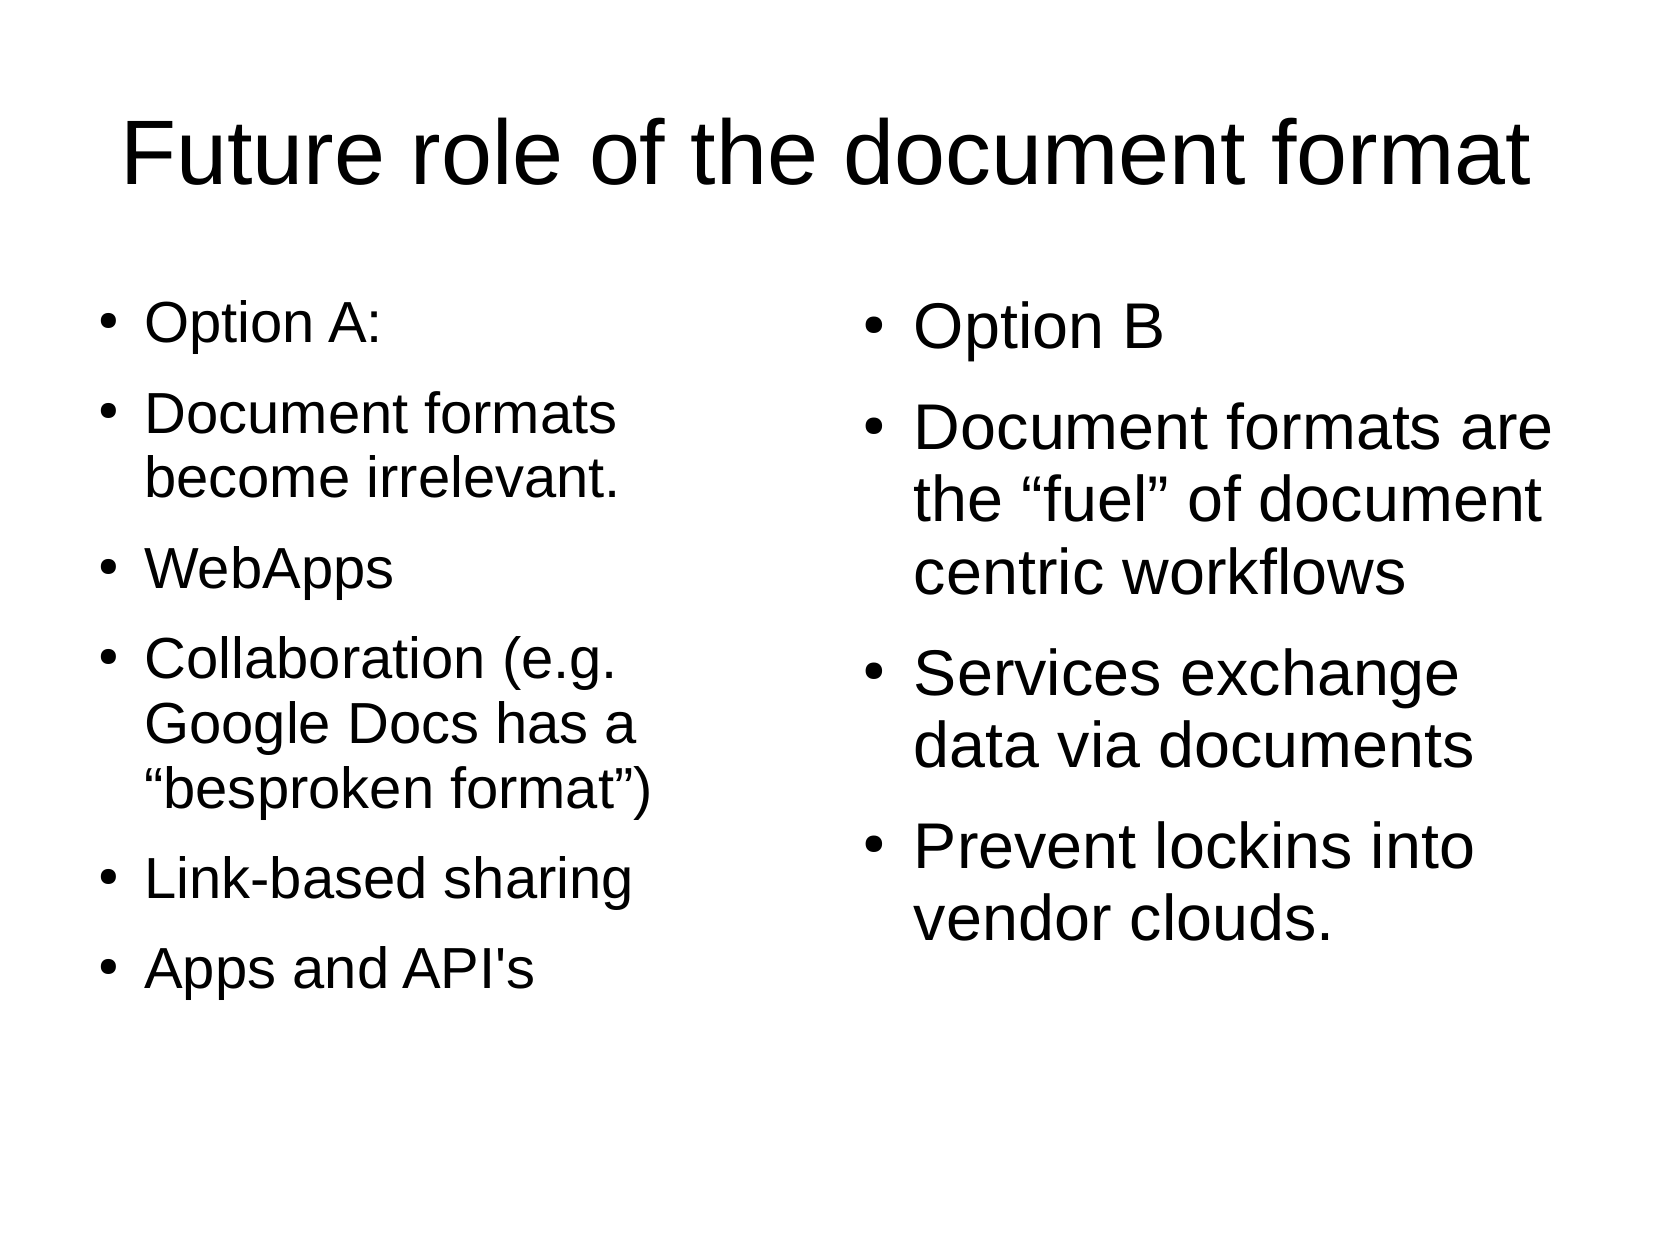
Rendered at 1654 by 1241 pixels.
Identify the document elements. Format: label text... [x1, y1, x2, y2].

list Option A: Document formats become irrelevant. WebApps Collaboration (e.g. Google Docs has a “besproken format”) Link-based sharing Apps and API's [82, 290, 809, 1010]
title Future role of the document format [82, 49, 1571, 257]
list Option B Document formats are the “fuel” of document centric workflows Services exchange data via documents Prevent lockins into vendor clouds. [845, 290, 1572, 1010]
